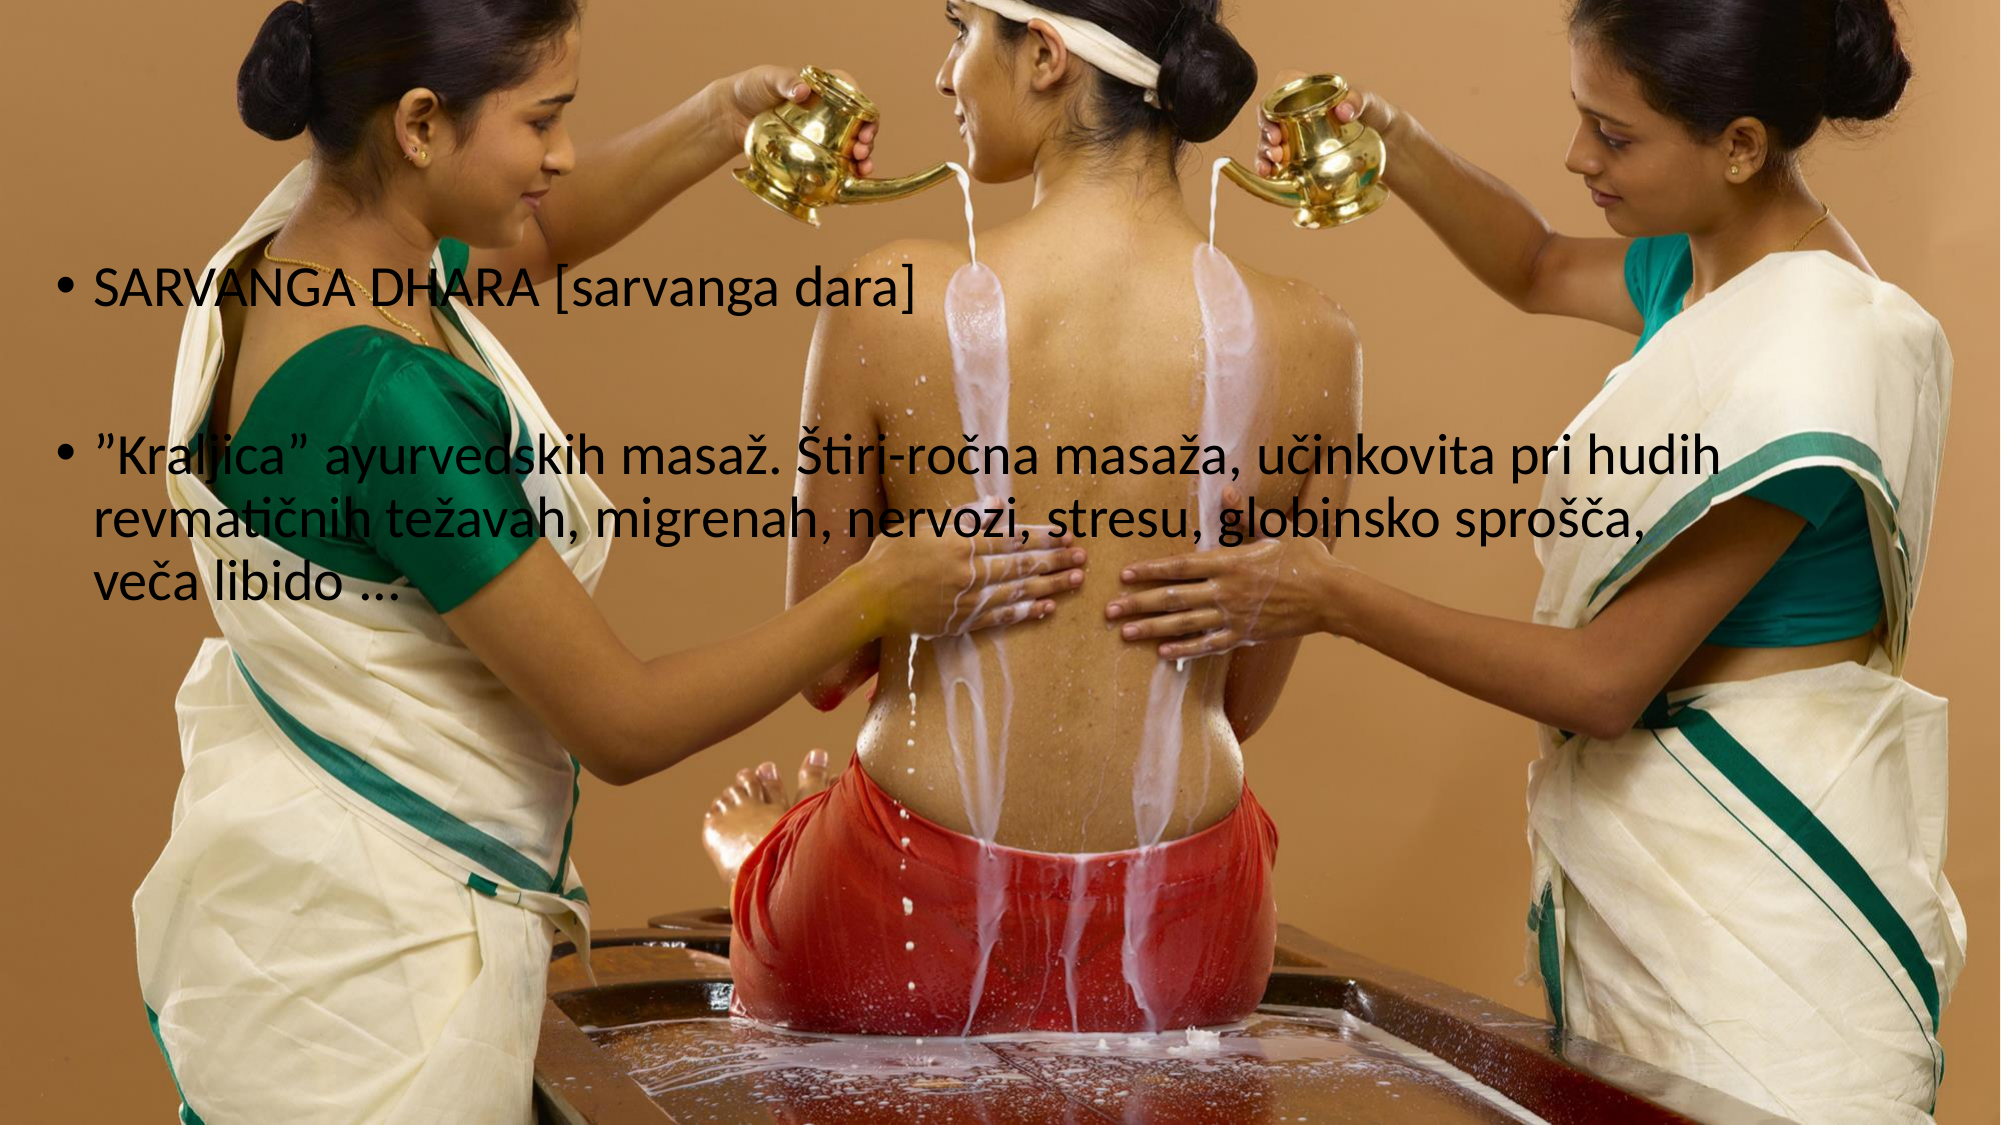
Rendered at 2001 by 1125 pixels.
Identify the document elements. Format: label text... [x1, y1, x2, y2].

picture [0, 0, 2001, 1125]
list SARVANGA DHARA [sarvanga dara] ”Kraljica” ayurvedskih masaž. Štiri-ročna masaža, učinkovita pri hudih revmatičnih težavah, migrenah, nervozi, stresu, globinsko sprošča, veča libido ... [40, 248, 1766, 963]
